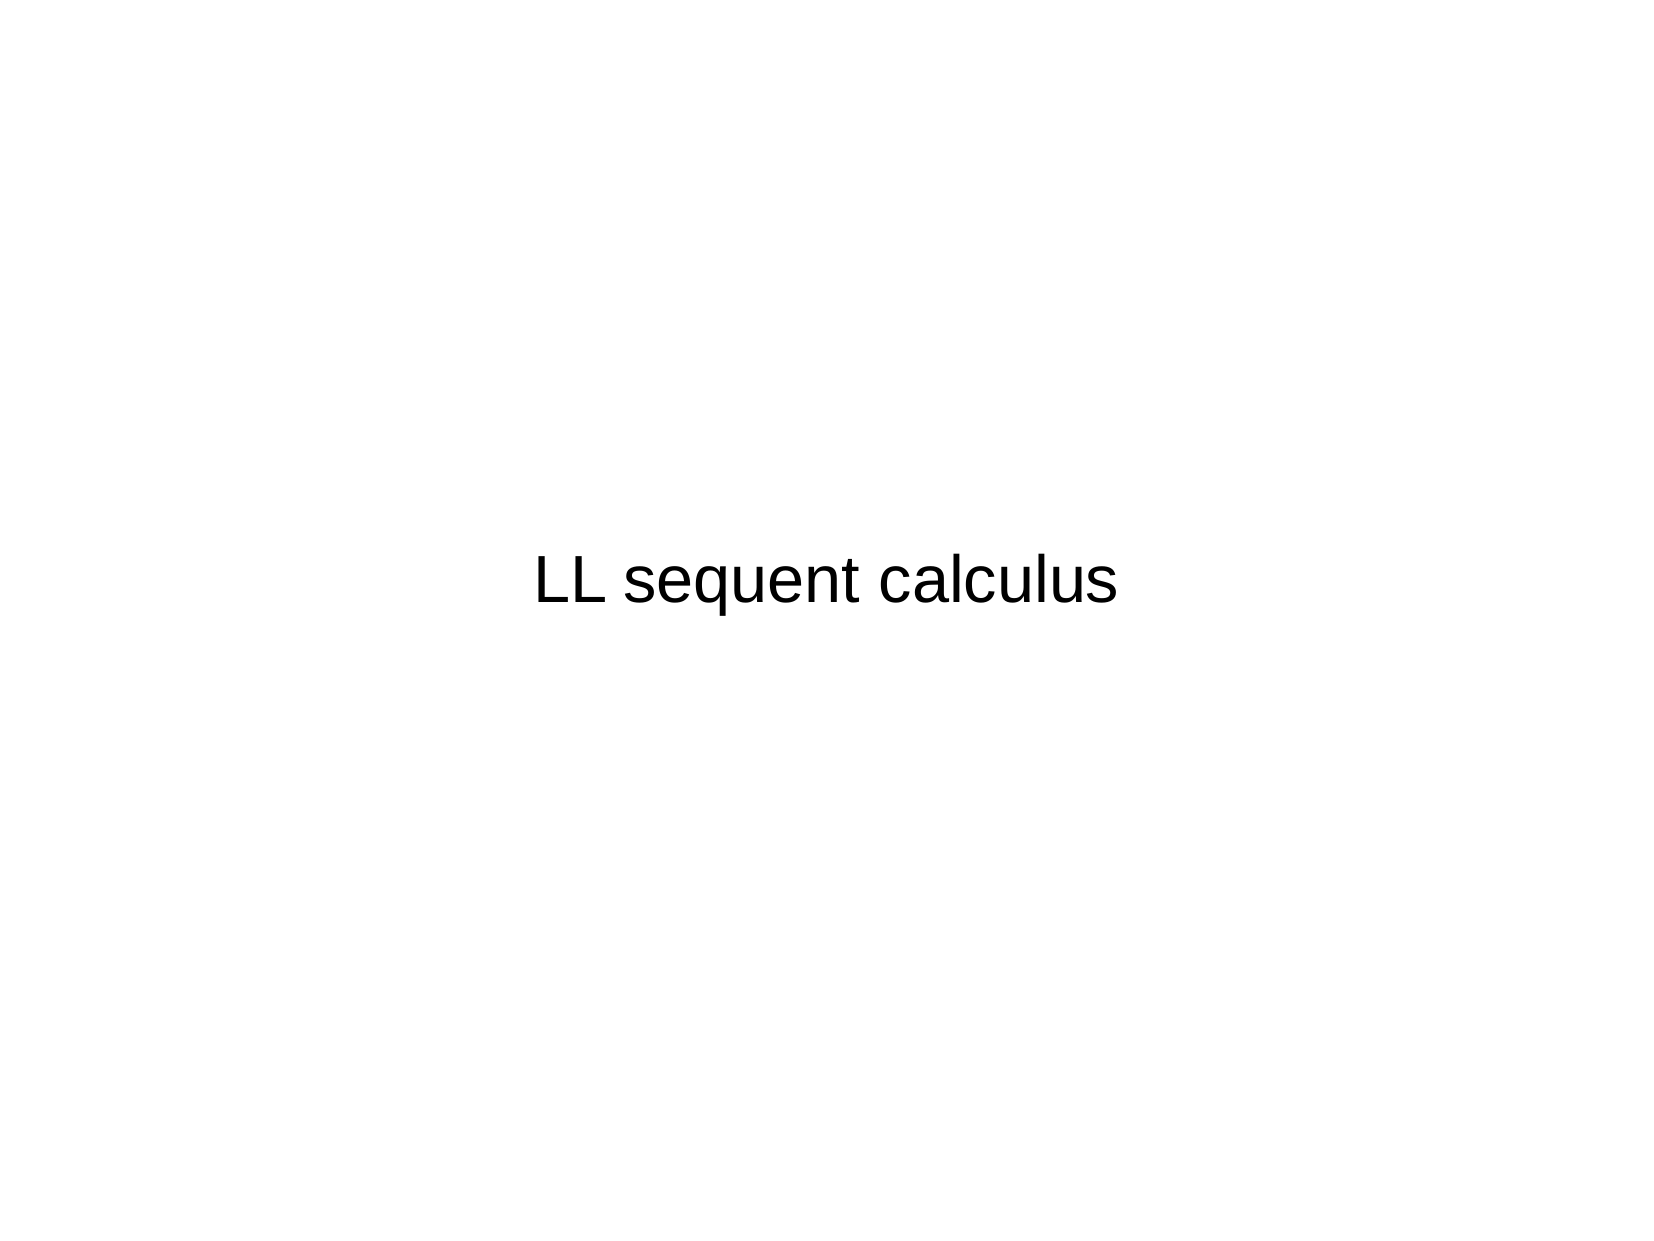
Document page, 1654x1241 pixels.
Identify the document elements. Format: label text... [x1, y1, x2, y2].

subtitle LL sequent calculus [82, 56, 1571, 1102]
